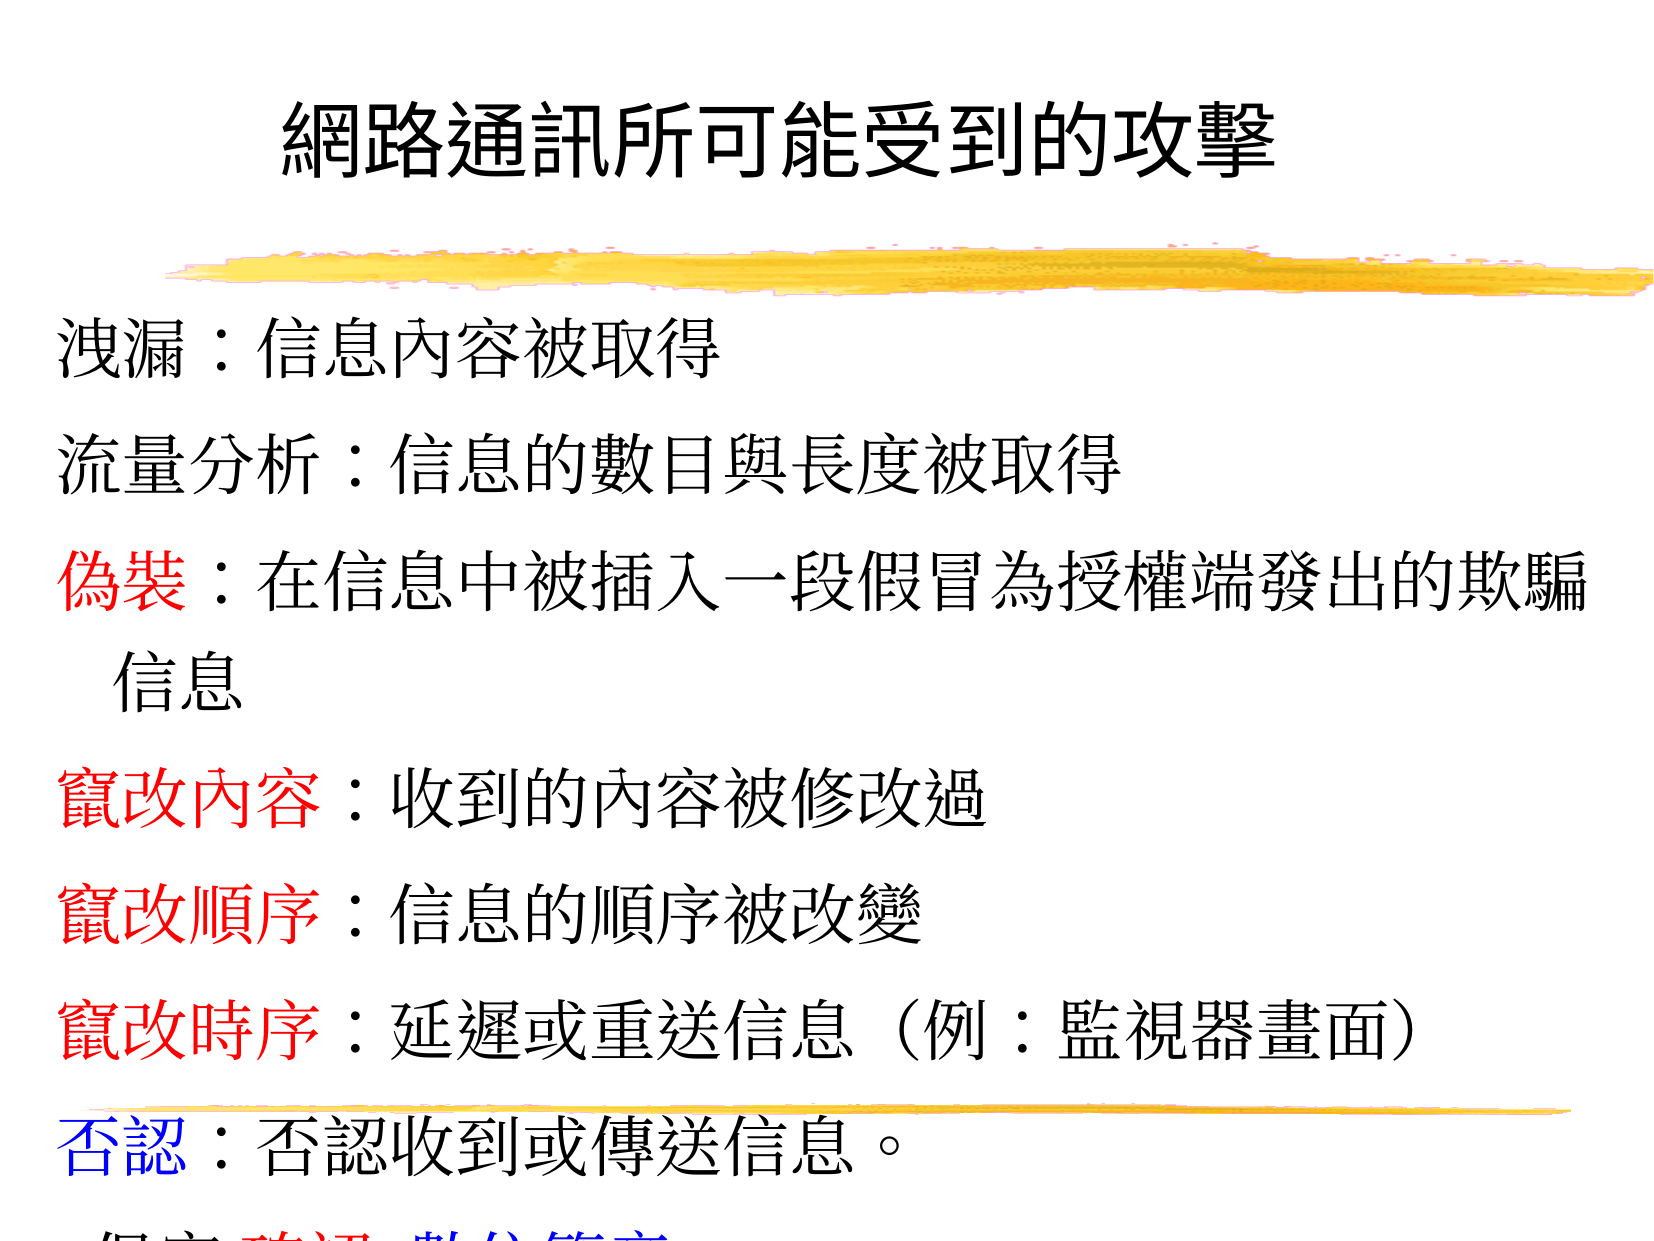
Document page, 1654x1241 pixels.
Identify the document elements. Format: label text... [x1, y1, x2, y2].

title 網路通訊所可能受到的攻擊 [76, 28, 1482, 235]
list 洩漏：信息內容被取得 流量分析：信息的數目與長度被取得 偽裝：在信息中被插入一段假冒為授權端發出的欺騙信息 竄改內容：收到的內容被修改過 竄改順序：信息的順序被改變 竄改時序：延遲或重送信息（例：監視器畫面） 否認：否認收到或傳送信息。 保密 確認 數位簽章 [55, 291, 1614, 1086]
picture [82, 1102, 1571, 1117]
picture [165, 237, 1654, 308]
